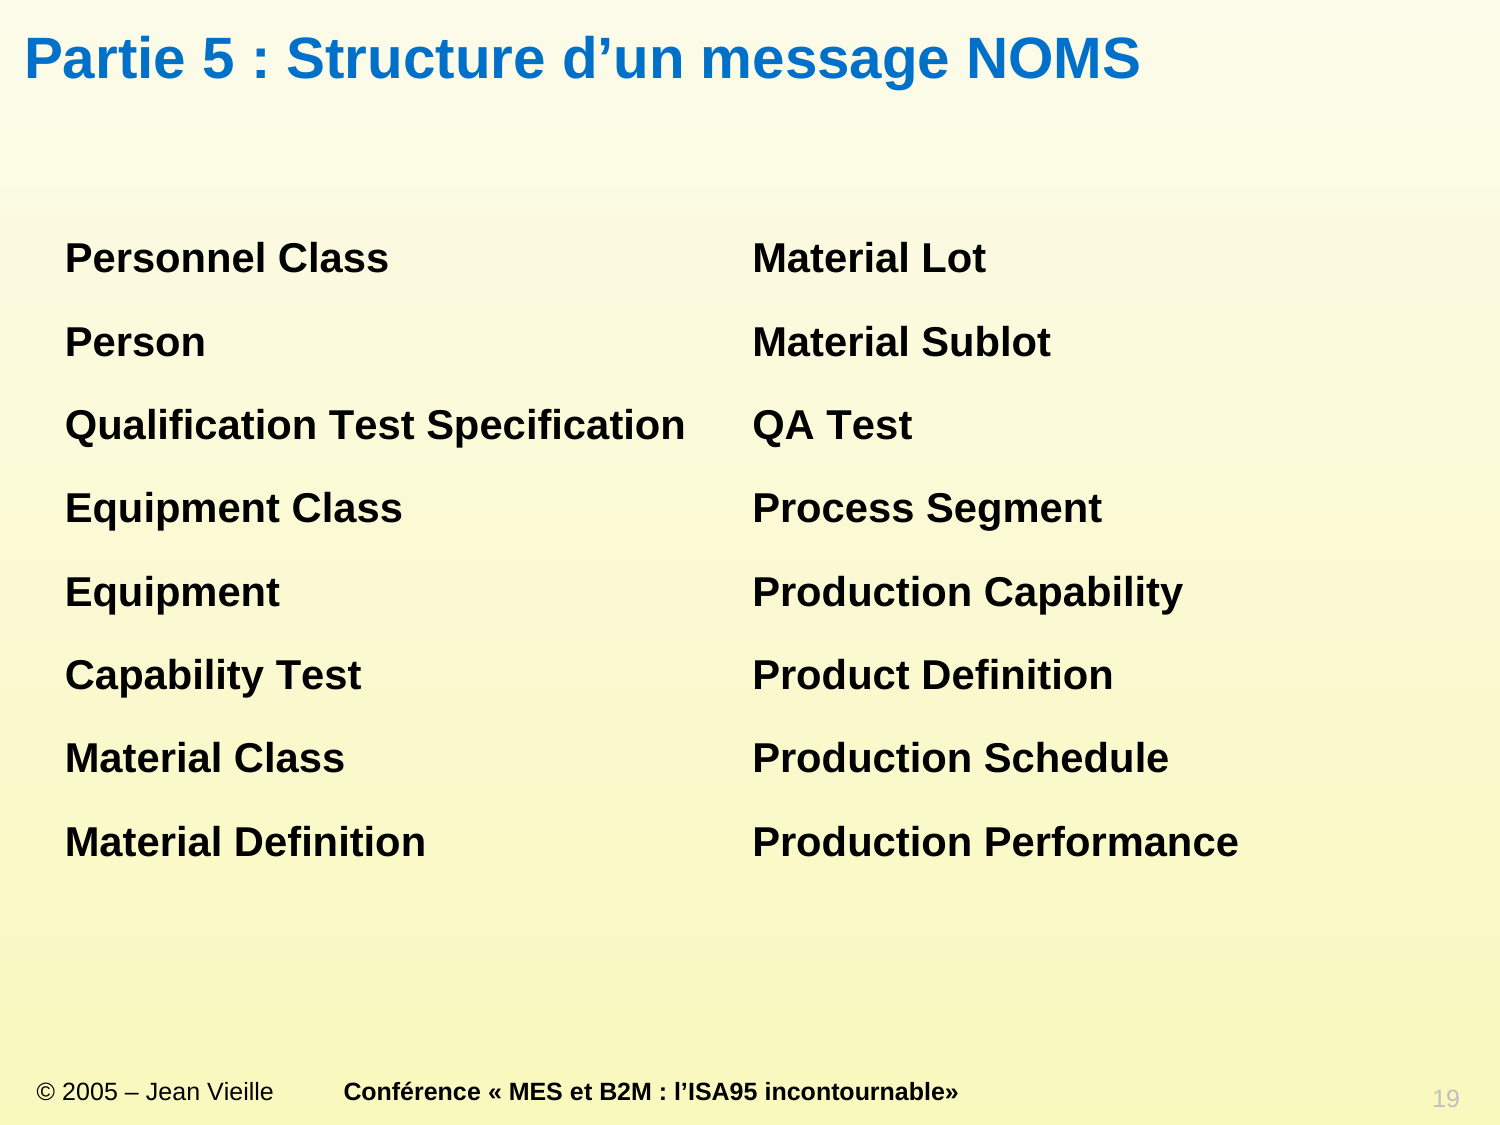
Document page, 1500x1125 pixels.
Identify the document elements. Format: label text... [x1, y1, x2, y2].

table_cell Qualification Test Specification [50, 396, 737, 479]
table_cell Process Segment [737, 479, 1425, 563]
table_cell Equipment [50, 563, 737, 646]
table_cell Person [50, 313, 737, 396]
table_header Material Lot [737, 229, 1425, 313]
table_cell Production Schedule [737, 729, 1425, 812]
table_cell Material Class [50, 729, 737, 812]
table_header Personnel Class [50, 229, 737, 313]
table_cell QA Test [737, 396, 1425, 479]
title Partie 5 : Structure d’un message NOMS [9, 12, 1476, 151]
table_cell Equipment Class [50, 479, 737, 563]
table_cell Capability Test [50, 646, 737, 729]
table_cell Material Definition [50, 812, 737, 896]
table_cell Material Sublot [737, 313, 1425, 396]
table_cell Production Capability [737, 563, 1425, 646]
table_cell Product Definition [737, 646, 1425, 729]
table_cell Production Performance [737, 812, 1425, 896]
